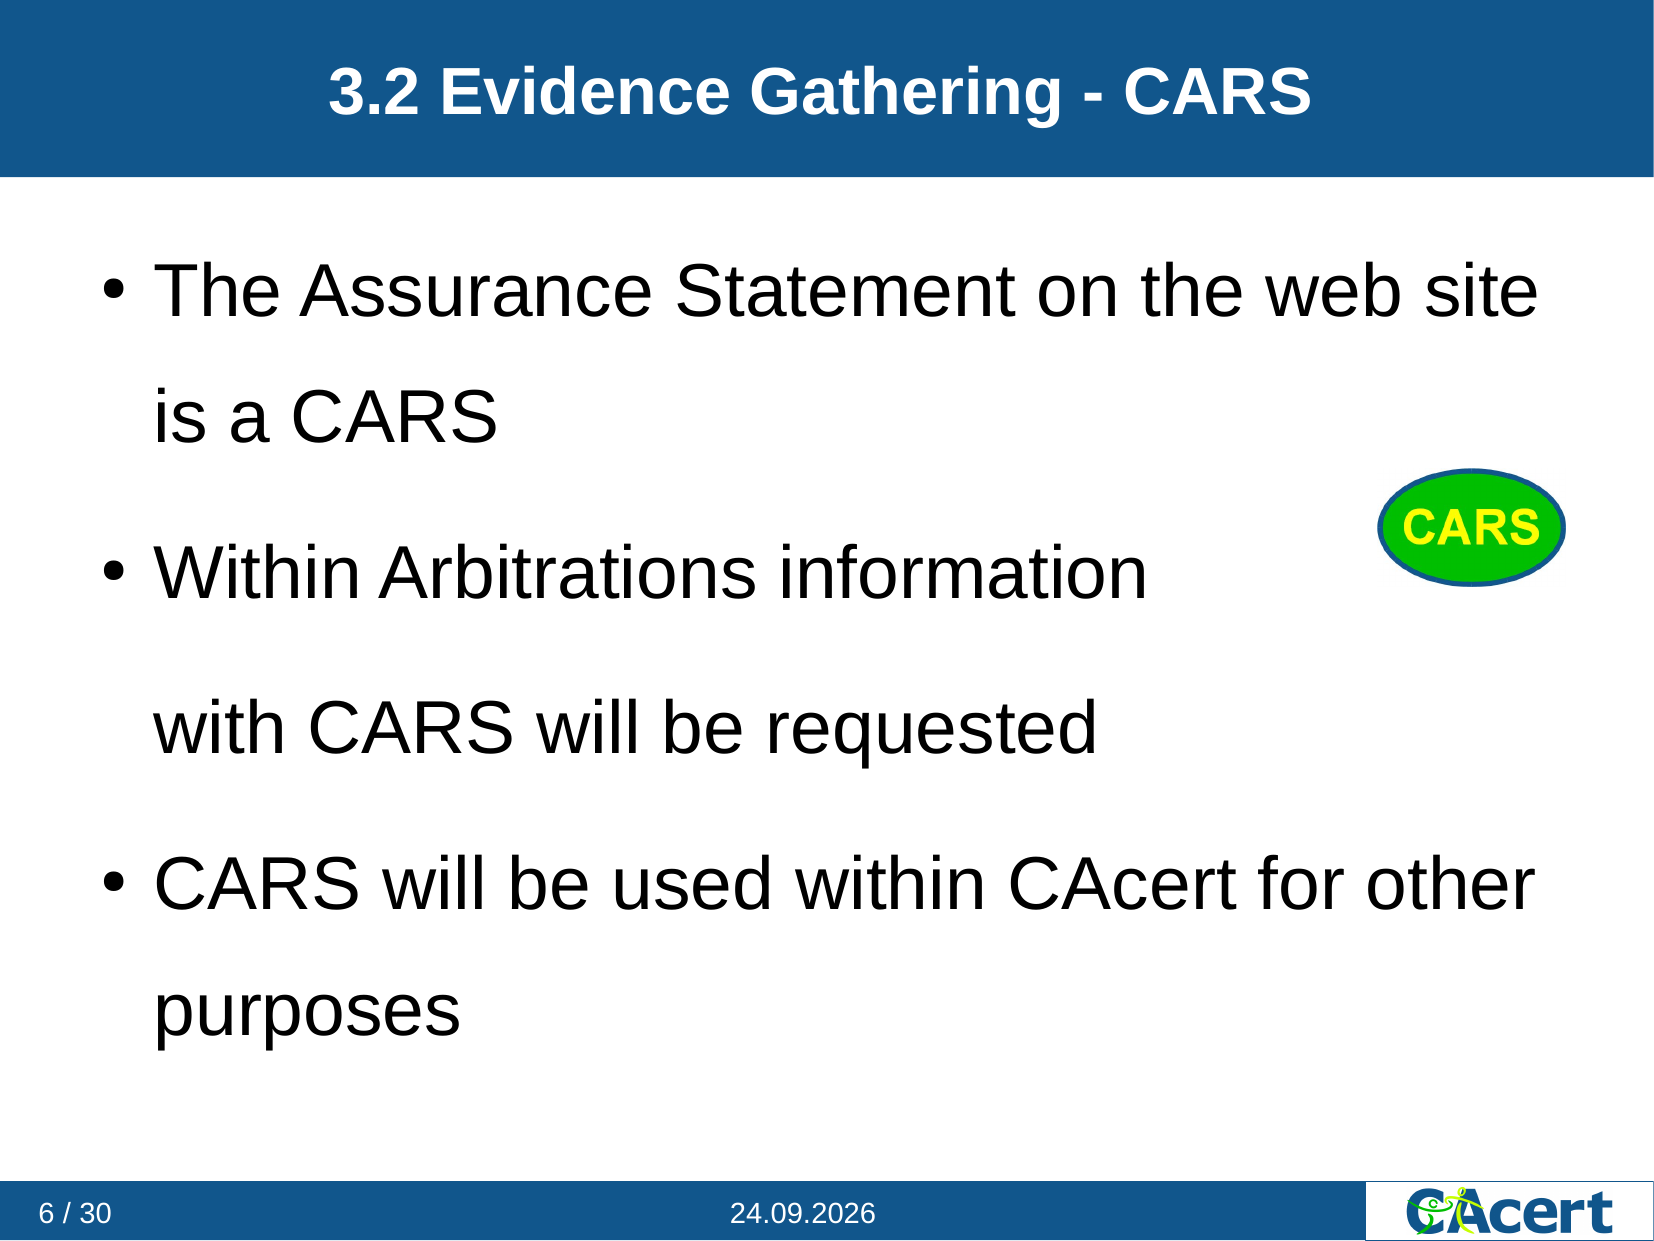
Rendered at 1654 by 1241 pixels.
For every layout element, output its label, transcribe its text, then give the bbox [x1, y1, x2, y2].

picture [1377, 468, 1566, 587]
title 3.2 Evidence Gathering - CARS [76, 17, 1565, 166]
picture [1406, 1186, 1613, 1235]
list The Assurance Statement on the web site is a CARS Within Arbitrations information with CARS will be requested CARS will be used within CAcert for other purposes [82, 206, 1625, 1065]
